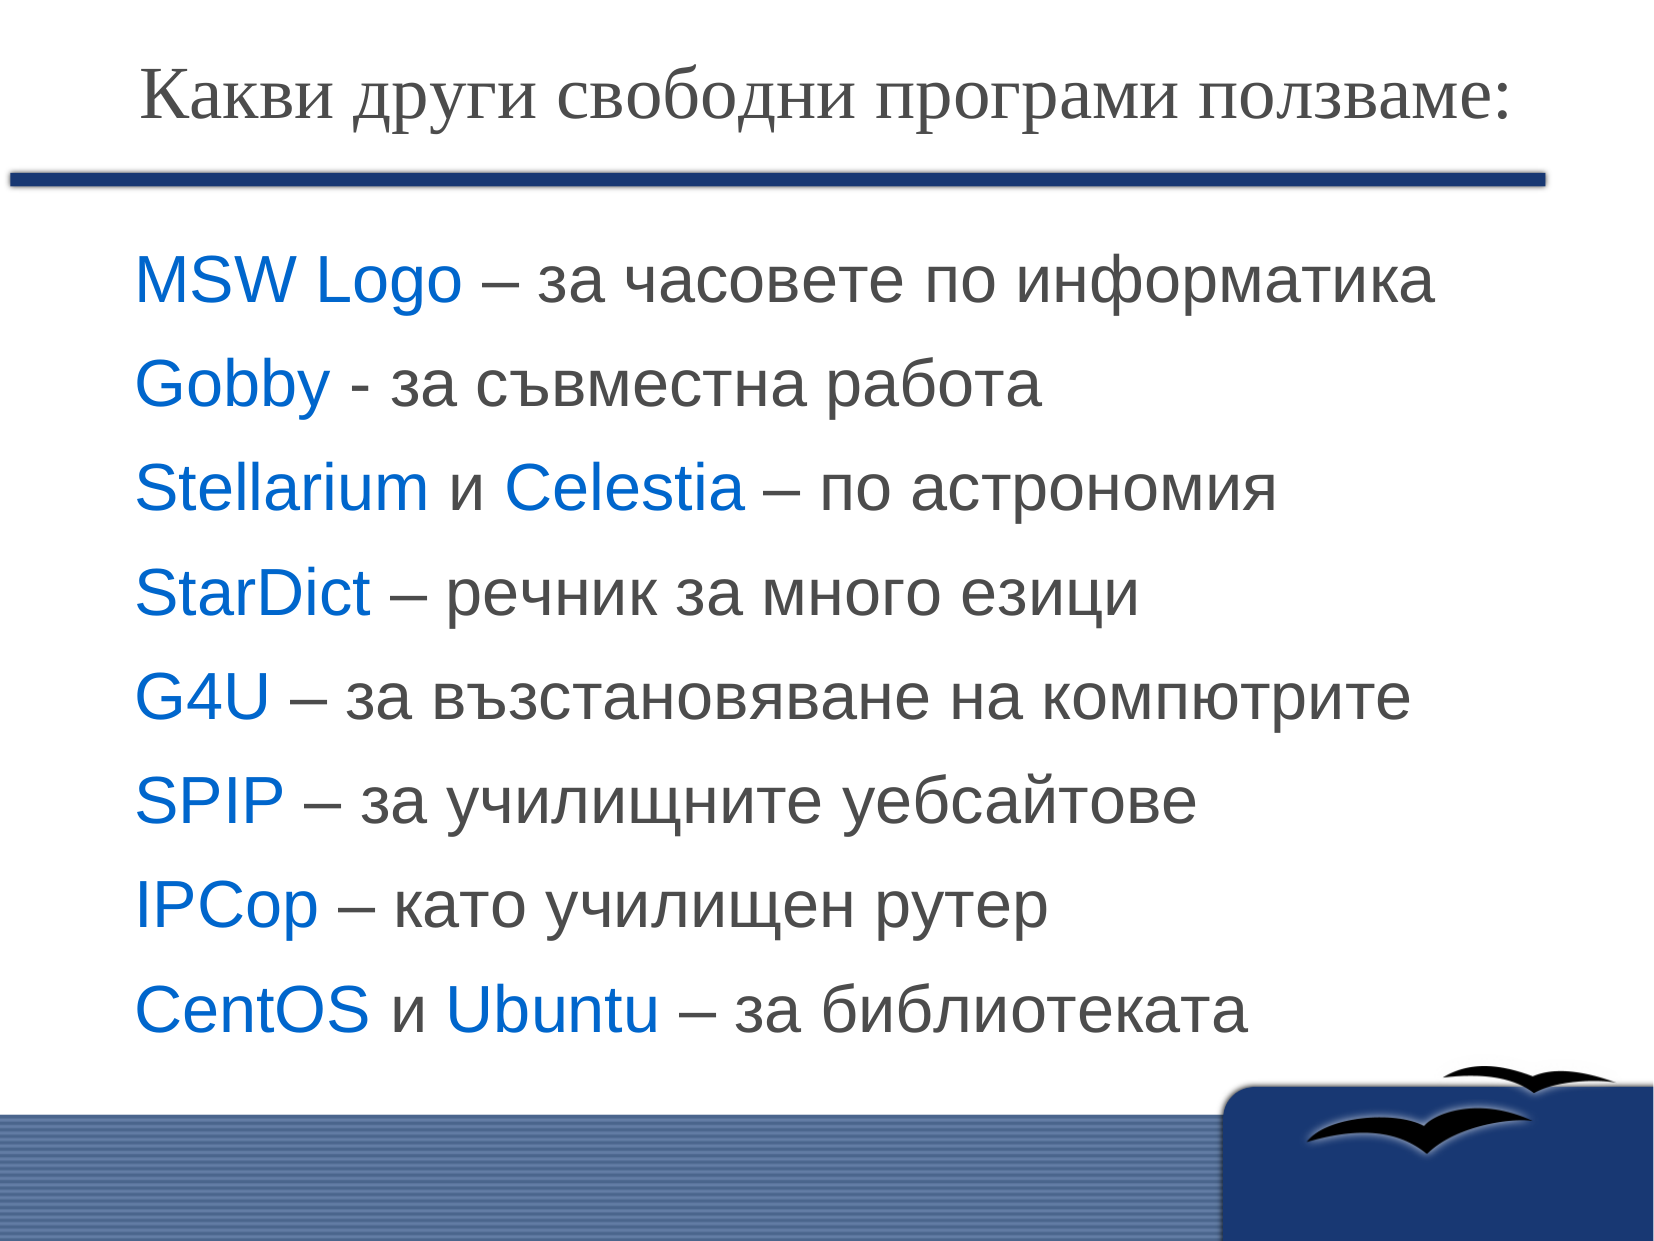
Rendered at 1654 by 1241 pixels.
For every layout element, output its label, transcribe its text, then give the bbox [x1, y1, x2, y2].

picture [0, 0, 1654, 1241]
title Какви други свободни програми ползваме: [121, 23, 1534, 164]
list MSW Logo – за часовете по информатика Gobby - за съвместна работа Stellarium и Celestia – по астрономия StarDict – речник за много езици G4U – за възстановяване на компютрите SPIP – за училищните уебсайтове IPCop – като училищен рутер CentOS и Ubuntu – за библиотеката [116, 241, 1529, 1047]
